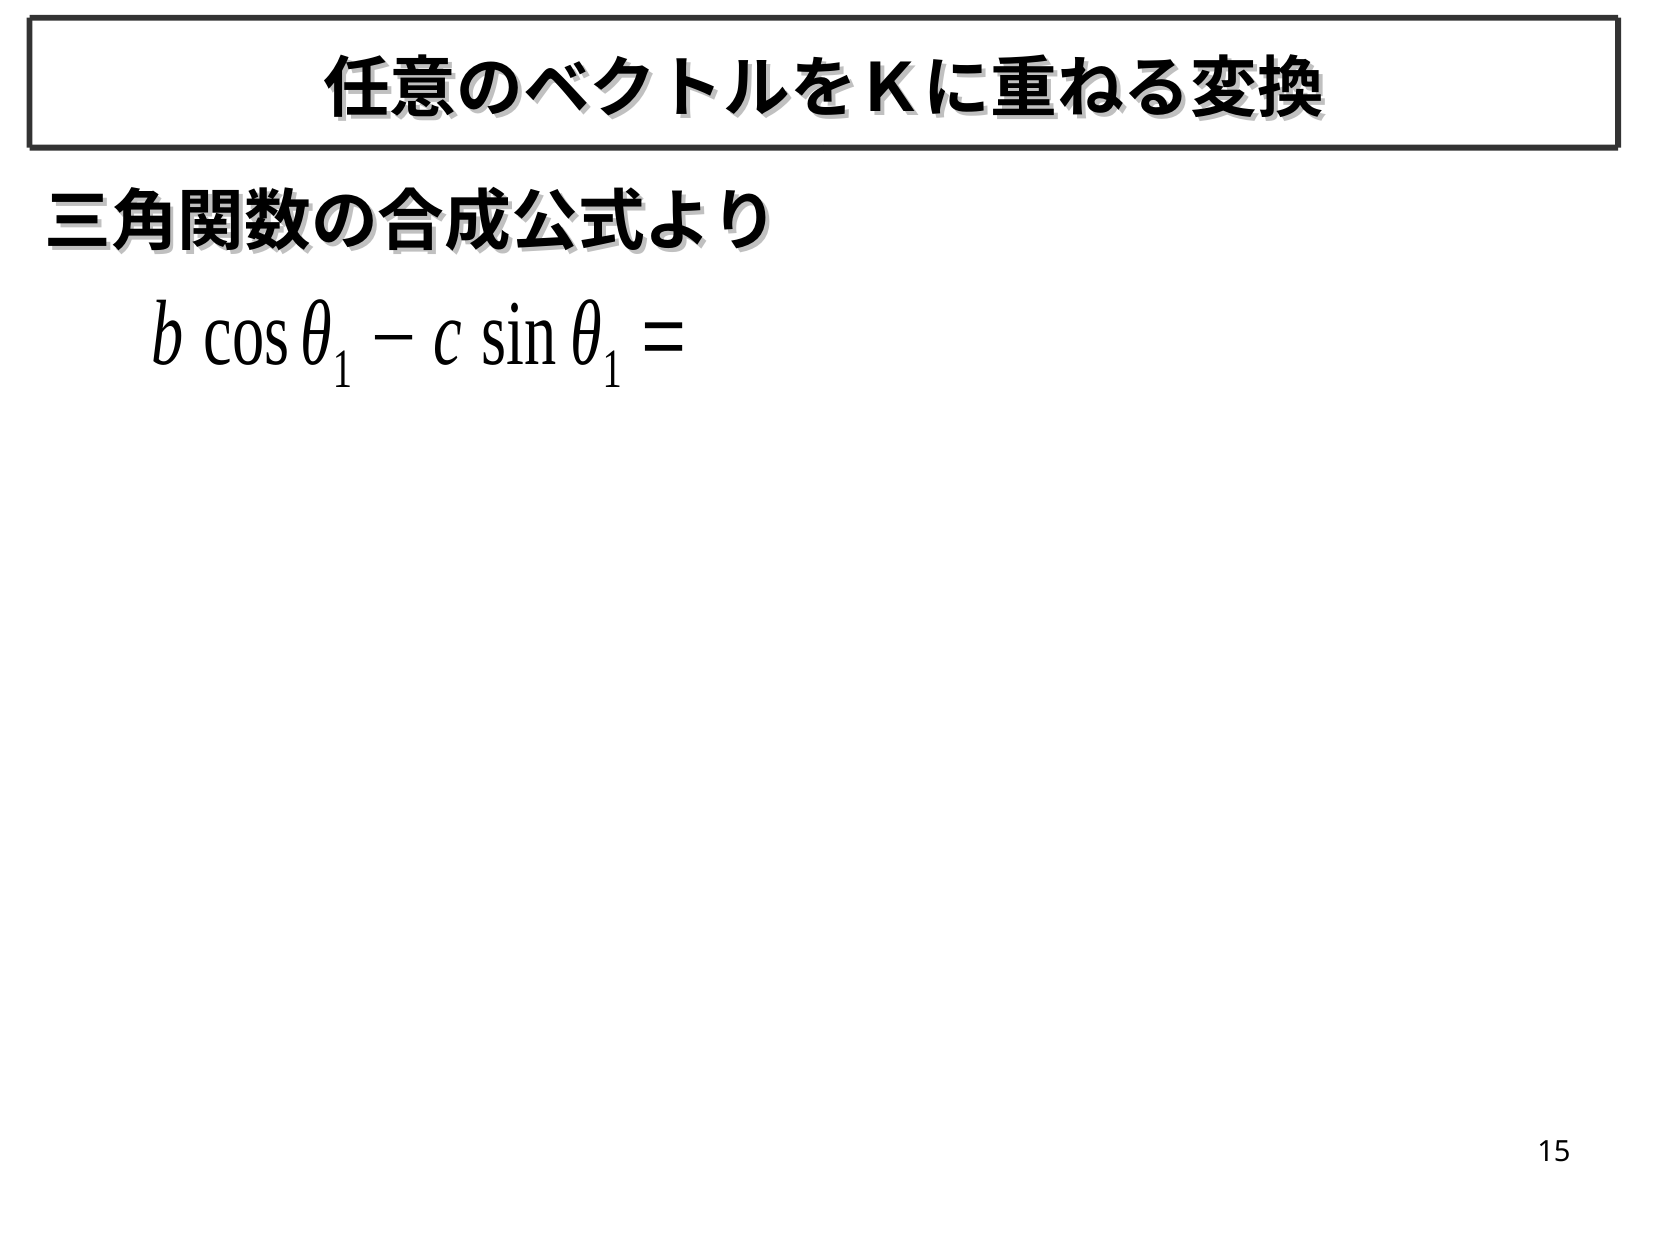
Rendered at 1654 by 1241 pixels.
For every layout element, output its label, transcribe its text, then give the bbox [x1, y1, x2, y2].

chart [123, 283, 704, 403]
text_box 任意のベクトルをＫに重ねる変換 [29, 17, 1619, 148]
text_box 三角関数の合成公式より [29, 159, 945, 248]
